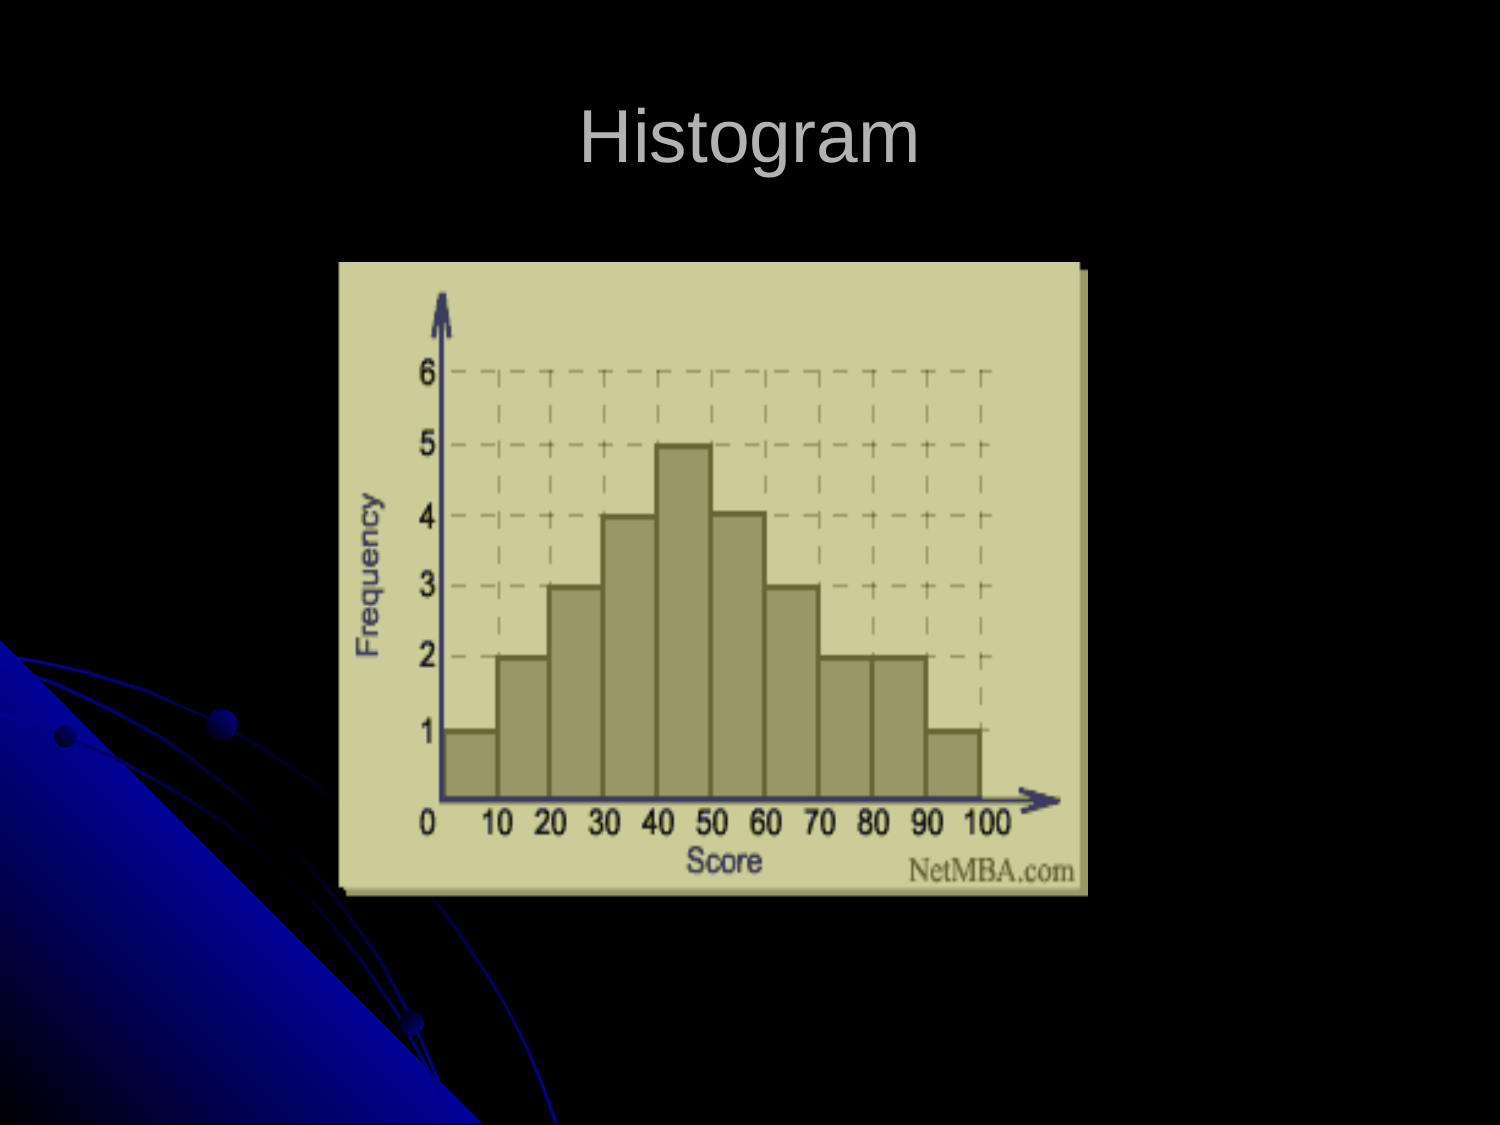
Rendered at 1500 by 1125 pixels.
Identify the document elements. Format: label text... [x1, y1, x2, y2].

title Histogram [75, 45, 1426, 233]
picture [337, 262, 1088, 901]
